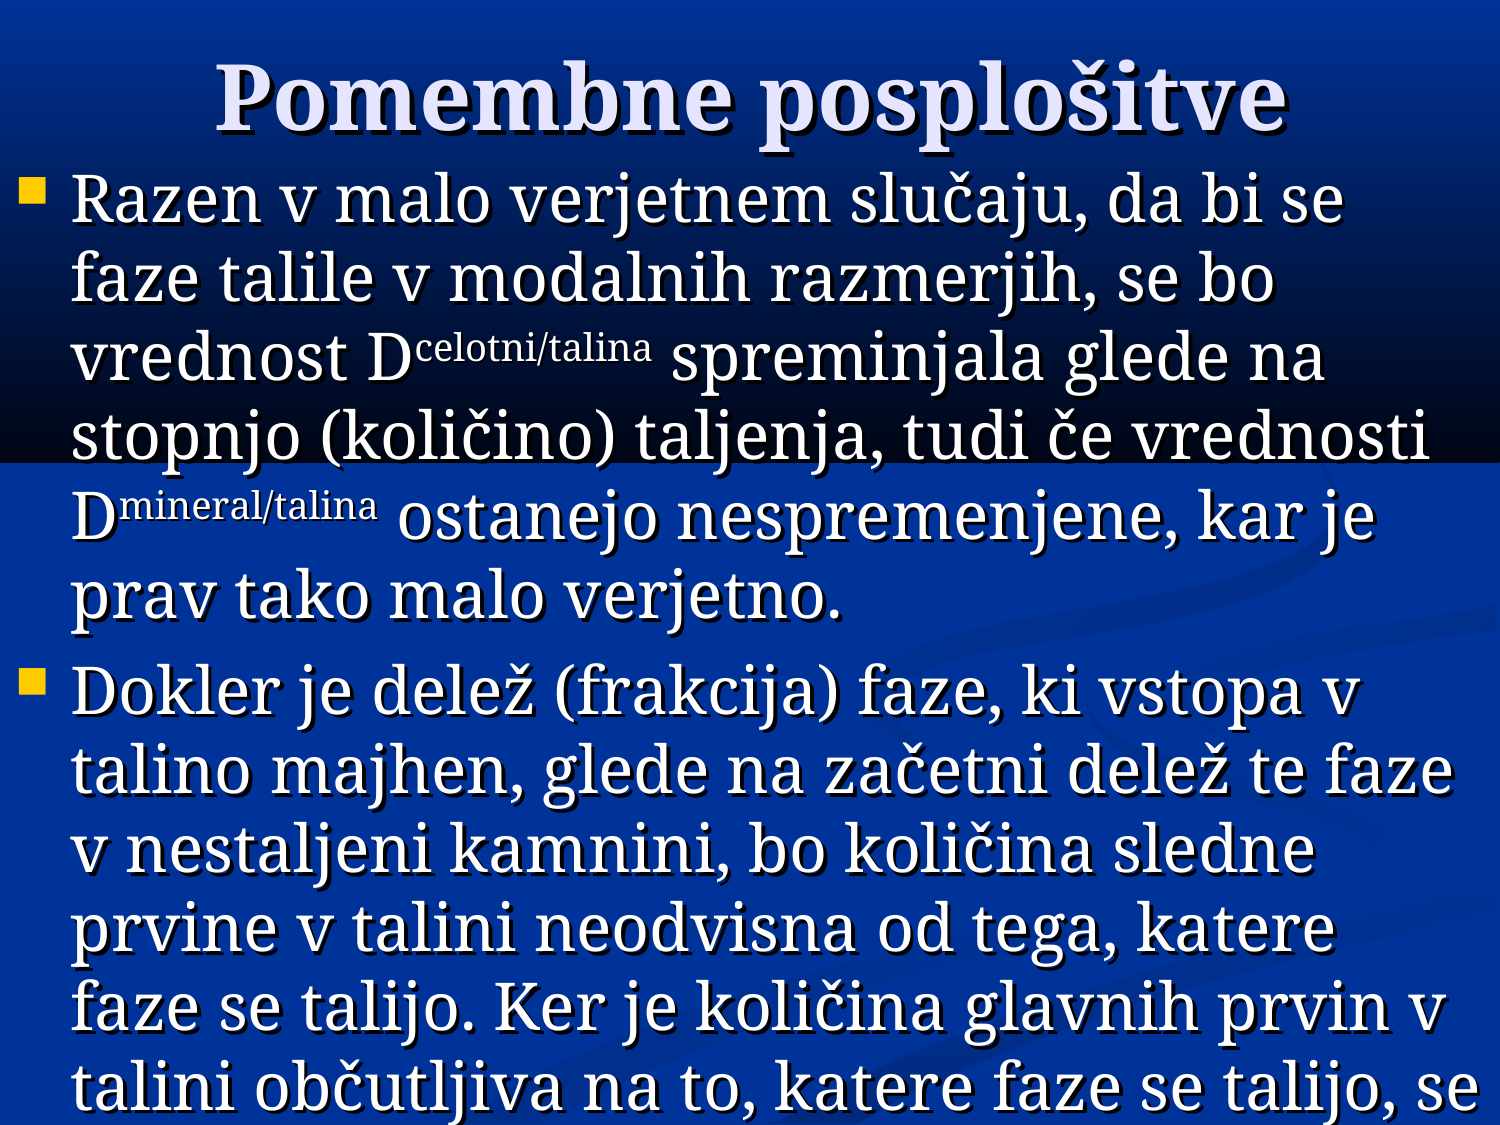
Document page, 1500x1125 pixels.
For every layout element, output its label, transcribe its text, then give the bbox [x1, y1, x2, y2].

title Pomembne posplošitve [76, 0, 1427, 148]
list Razen v malo verjetnem slučaju, da bi se faze talile v modalnih razmerjih, se bo vrednost Dcelotni/talina spreminjala glede na stopnjo (količino) taljenja, tudi če vrednosti Dmineral/talina ostanejo nespremenjene, kar je prav tako malo verjetno. Dokler je delež (frakcija) faze, ki vstopa v talino majhen, glede na začetni delež te faze v nestaljeni kamnini, bo količina sledne prvine v talini neodvisna od tega, katere faze se talijo. Ker je količina glavnih prvin v talini občutljiva na to, katere faze se talijo, se bodo glavne in sledne prvine med procesom verjetno različno obnašale. [0, 148, 1500, 1125]
